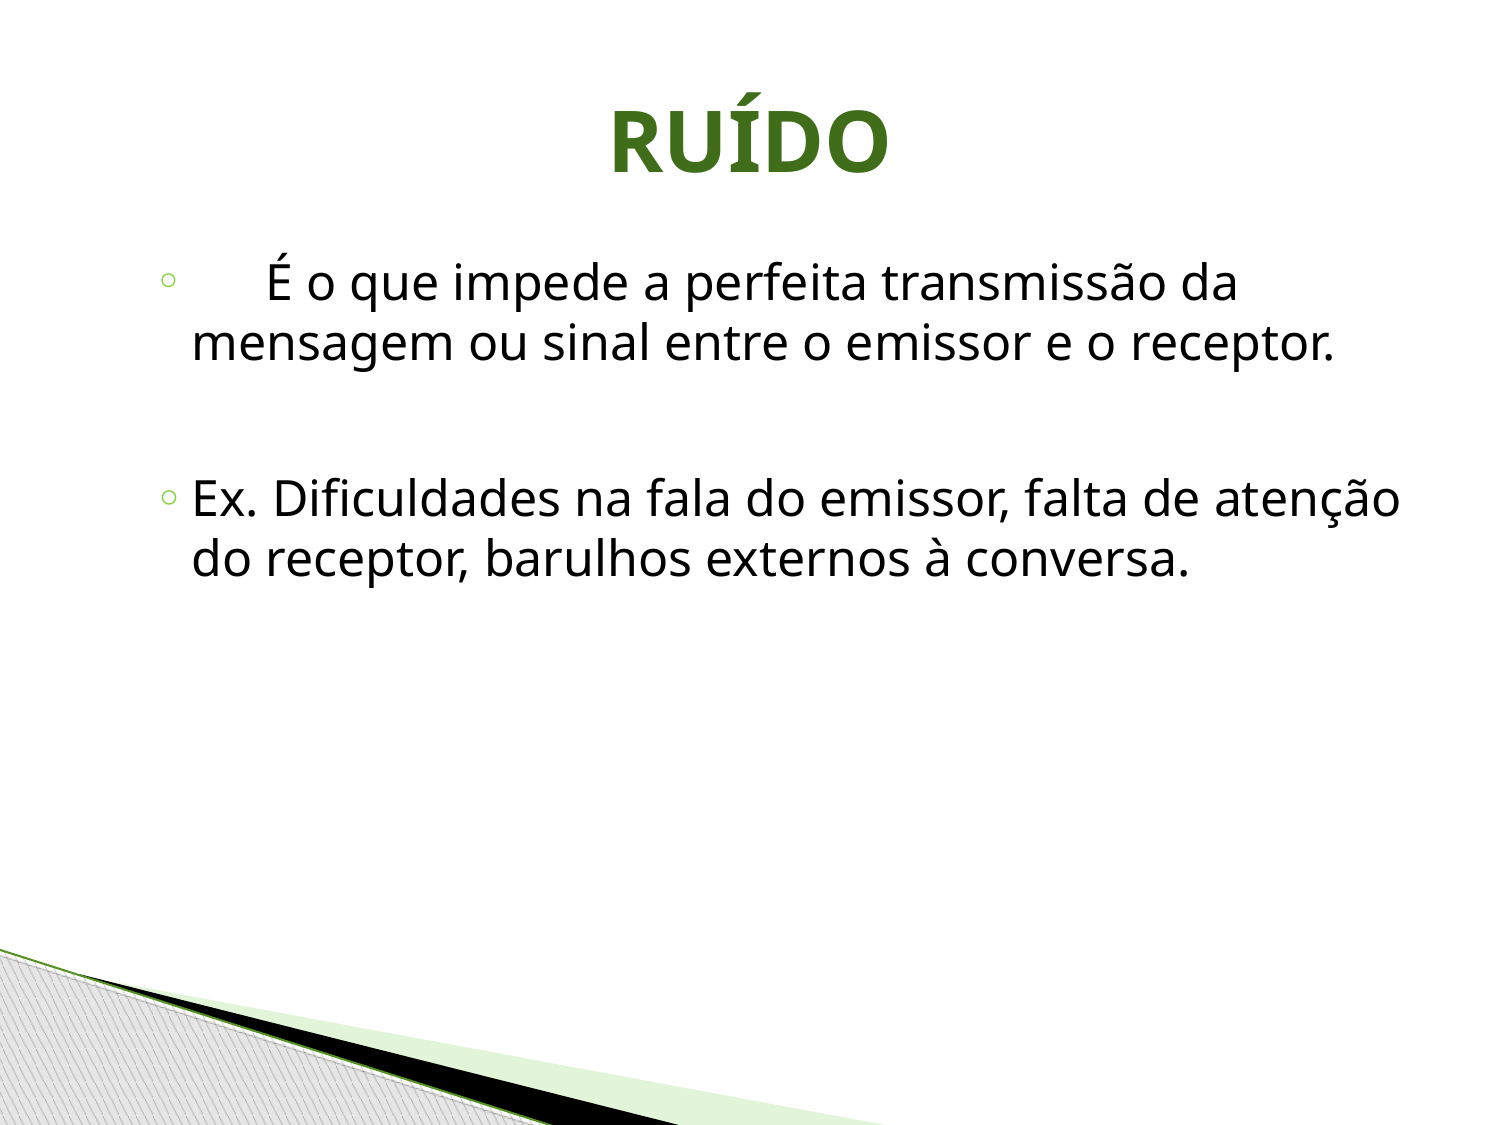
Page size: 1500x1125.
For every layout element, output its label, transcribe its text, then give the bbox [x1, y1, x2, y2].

title RUÍDO [75, 45, 1425, 233]
list É o que impede a perfeita transmissão da mensagem ou sinal entre o emissor e o receptor. Ex. Dificuldades na fala do emissor, falta de atenção do receptor, barulhos externos à conversa. [75, 243, 1425, 986]
